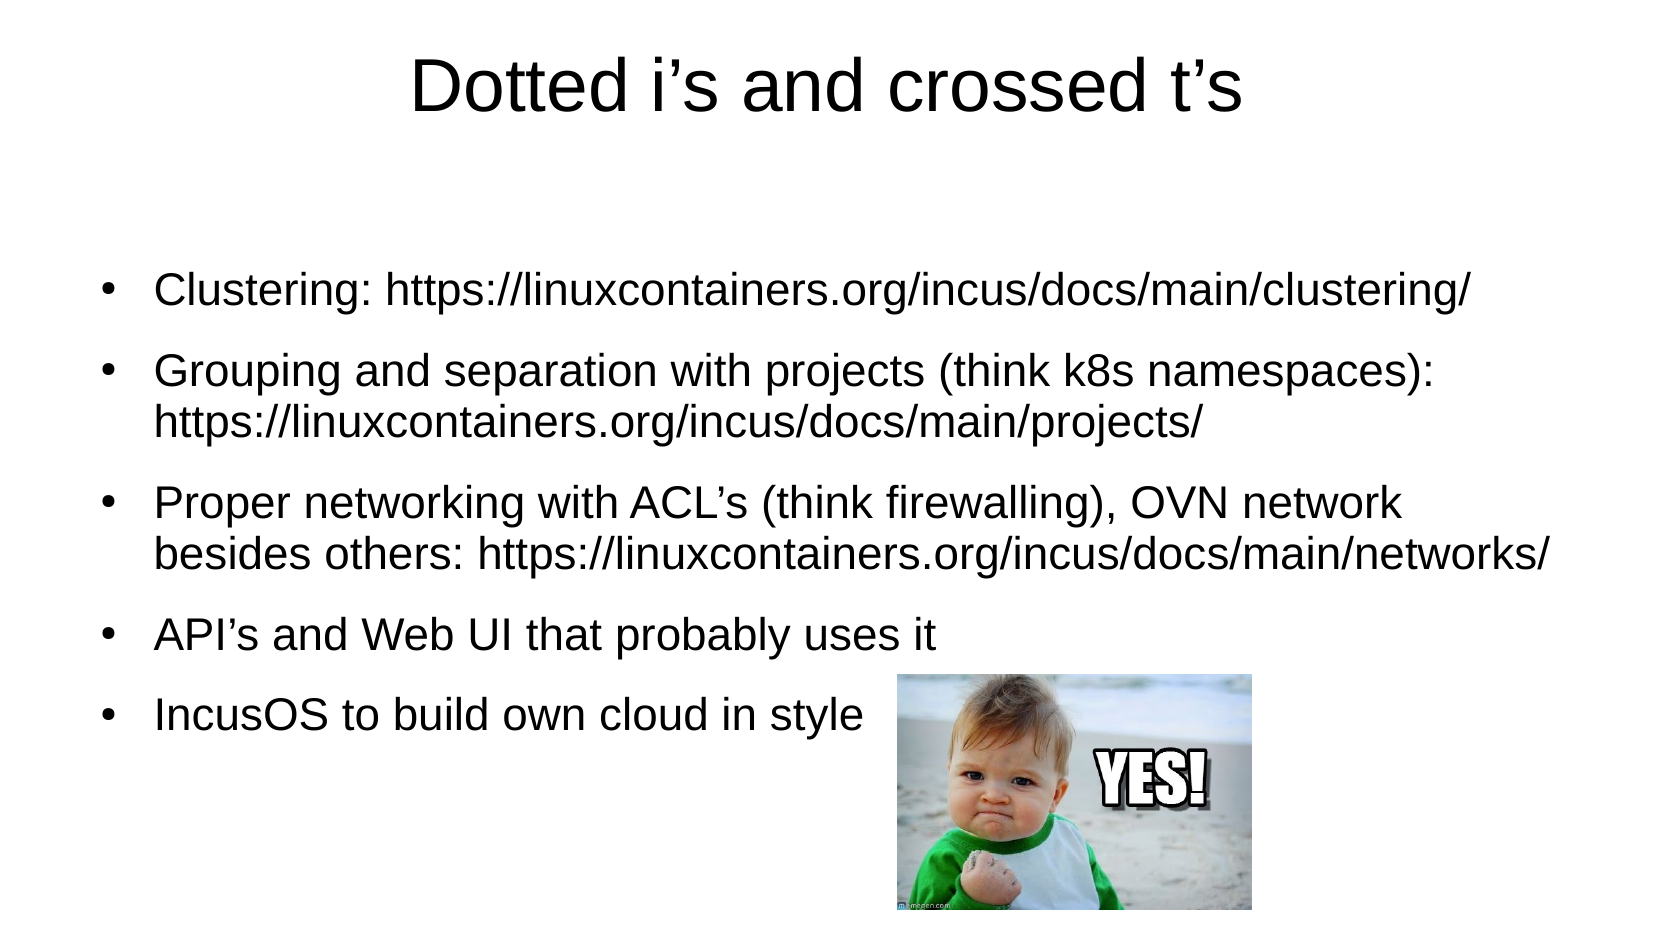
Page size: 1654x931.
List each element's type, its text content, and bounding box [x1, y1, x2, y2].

picture [897, 674, 1252, 910]
list Clustering: https://linuxcontainers.org/incus/docs/main/clustering/​ Grouping and separation with projects (think k8s namespaces): https://linuxcontainers.org/incus/docs/main/projects/ Proper networking with ACL’s (think firewalling), OVN network besides others: https://linuxcontainers.org/incus/docs/main/networks/ API’s and Web UI that probably uses it IncusOS to build own cloud in style [82, 263, 1571, 804]
title Dotted i’s and crossed t’s [82, 7, 1571, 163]
